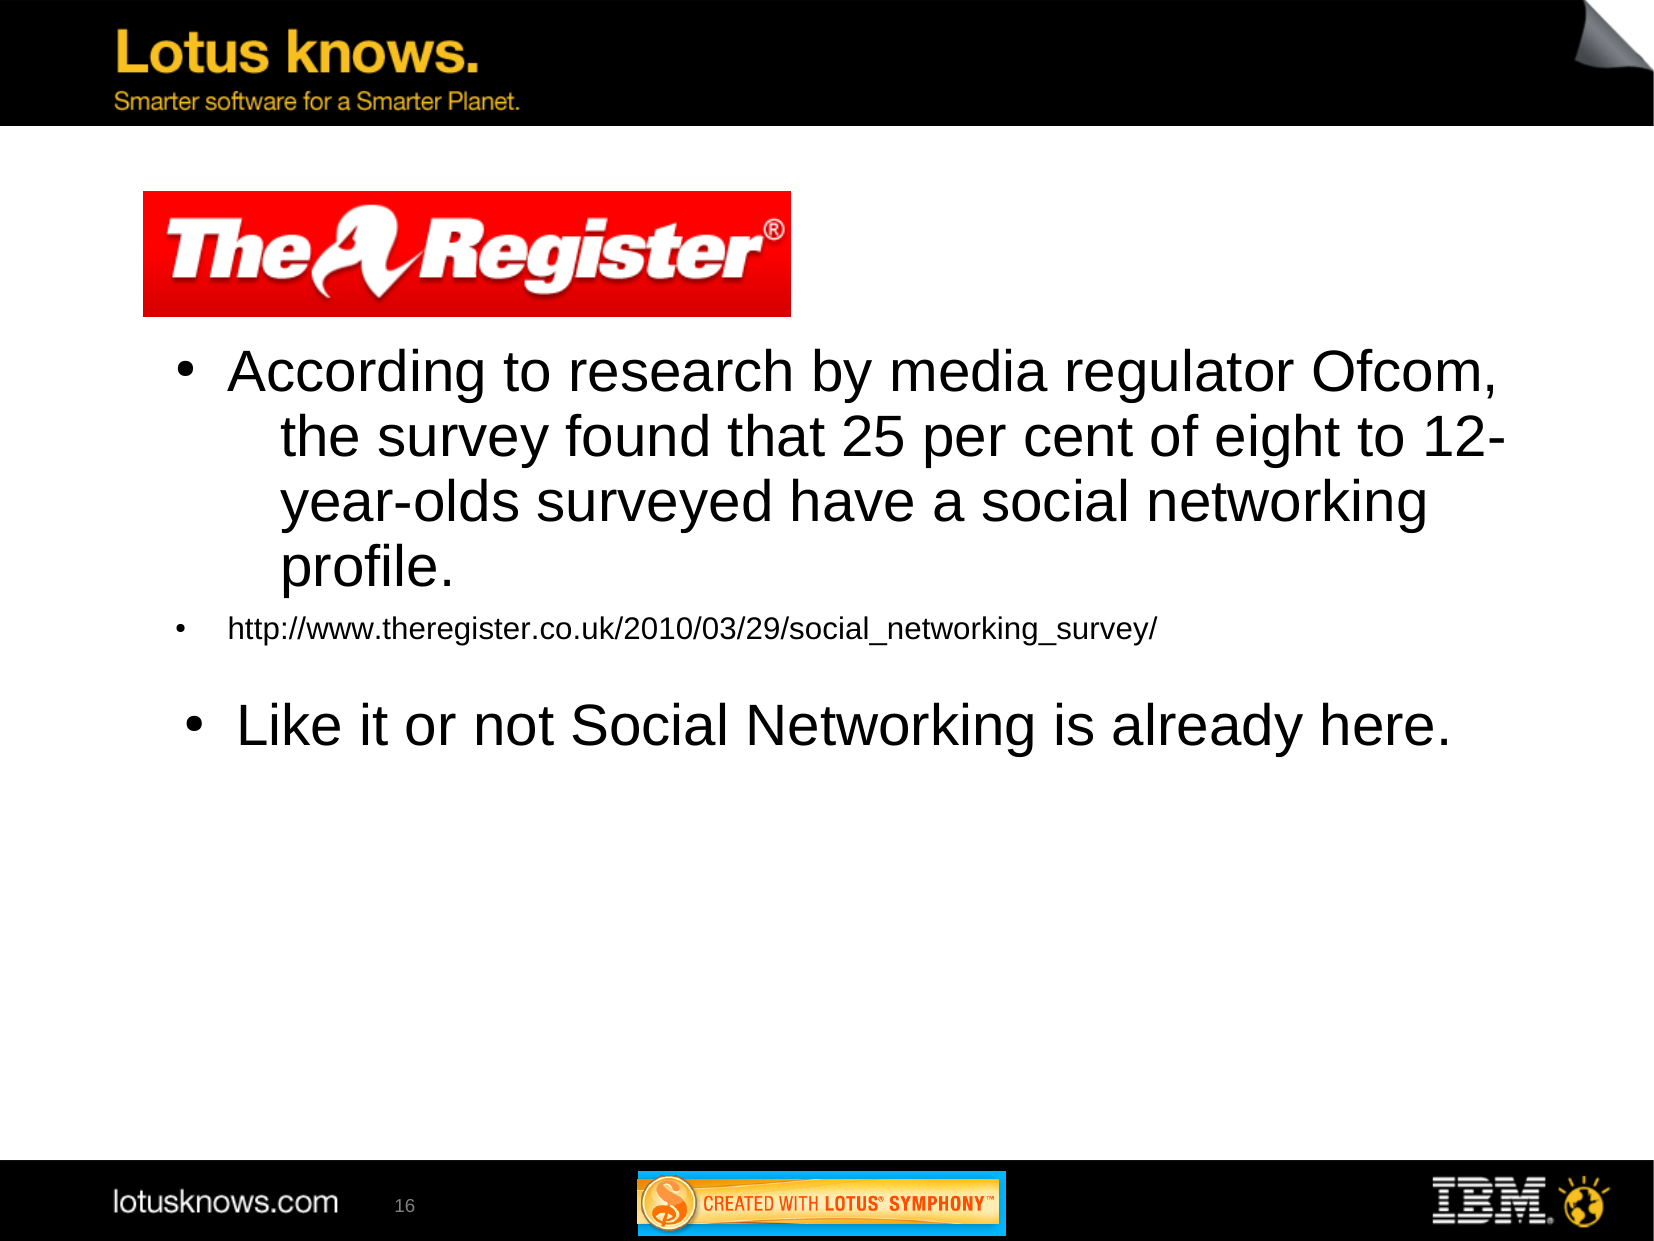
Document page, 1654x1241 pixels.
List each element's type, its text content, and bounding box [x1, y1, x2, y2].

list Like it or not Social Networking is already here. [147, 692, 1560, 1034]
picture [143, 191, 791, 317]
picture [0, 1160, 1654, 1241]
picture [0, 0, 1654, 126]
list According to research by media regulator Ofcom, the survey found that 25 per cent of eight to 12-year-olds surveyed have a social networking profile. http://www.theregister.co.uk/2010/03/29/social_networking_survey/ [139, 338, 1552, 680]
